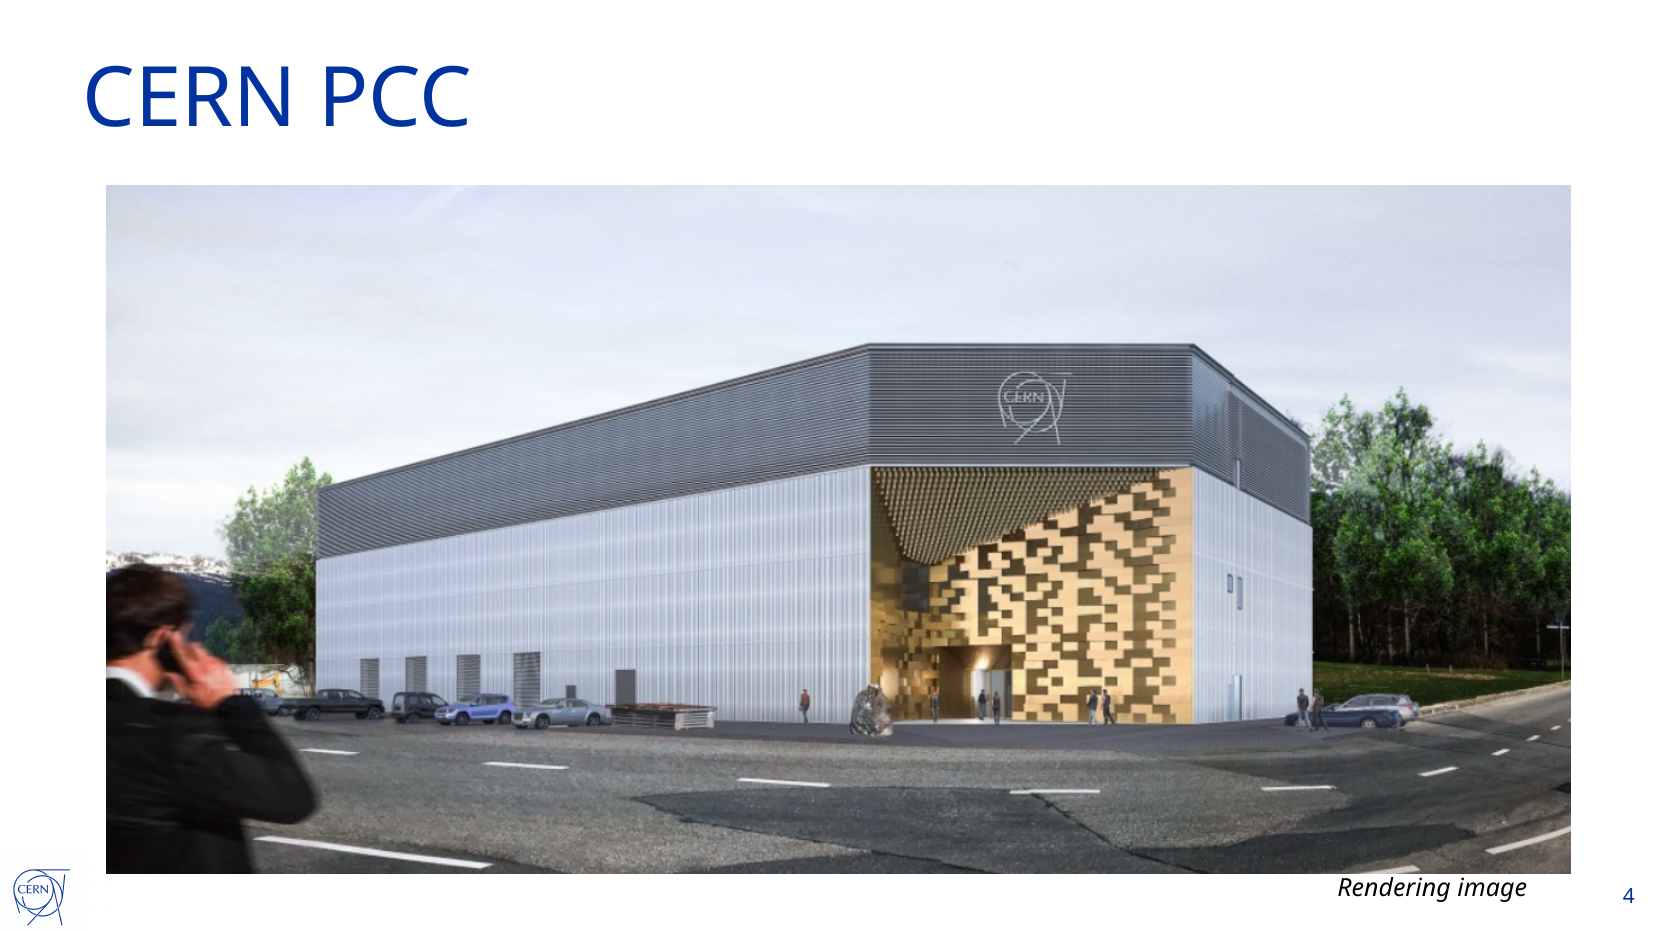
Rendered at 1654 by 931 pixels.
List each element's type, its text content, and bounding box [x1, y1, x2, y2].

picture [0, 185, 1571, 931]
text_box Rendering image [1322, 862, 1654, 912]
title CERN PCC [82, 37, 1571, 193]
